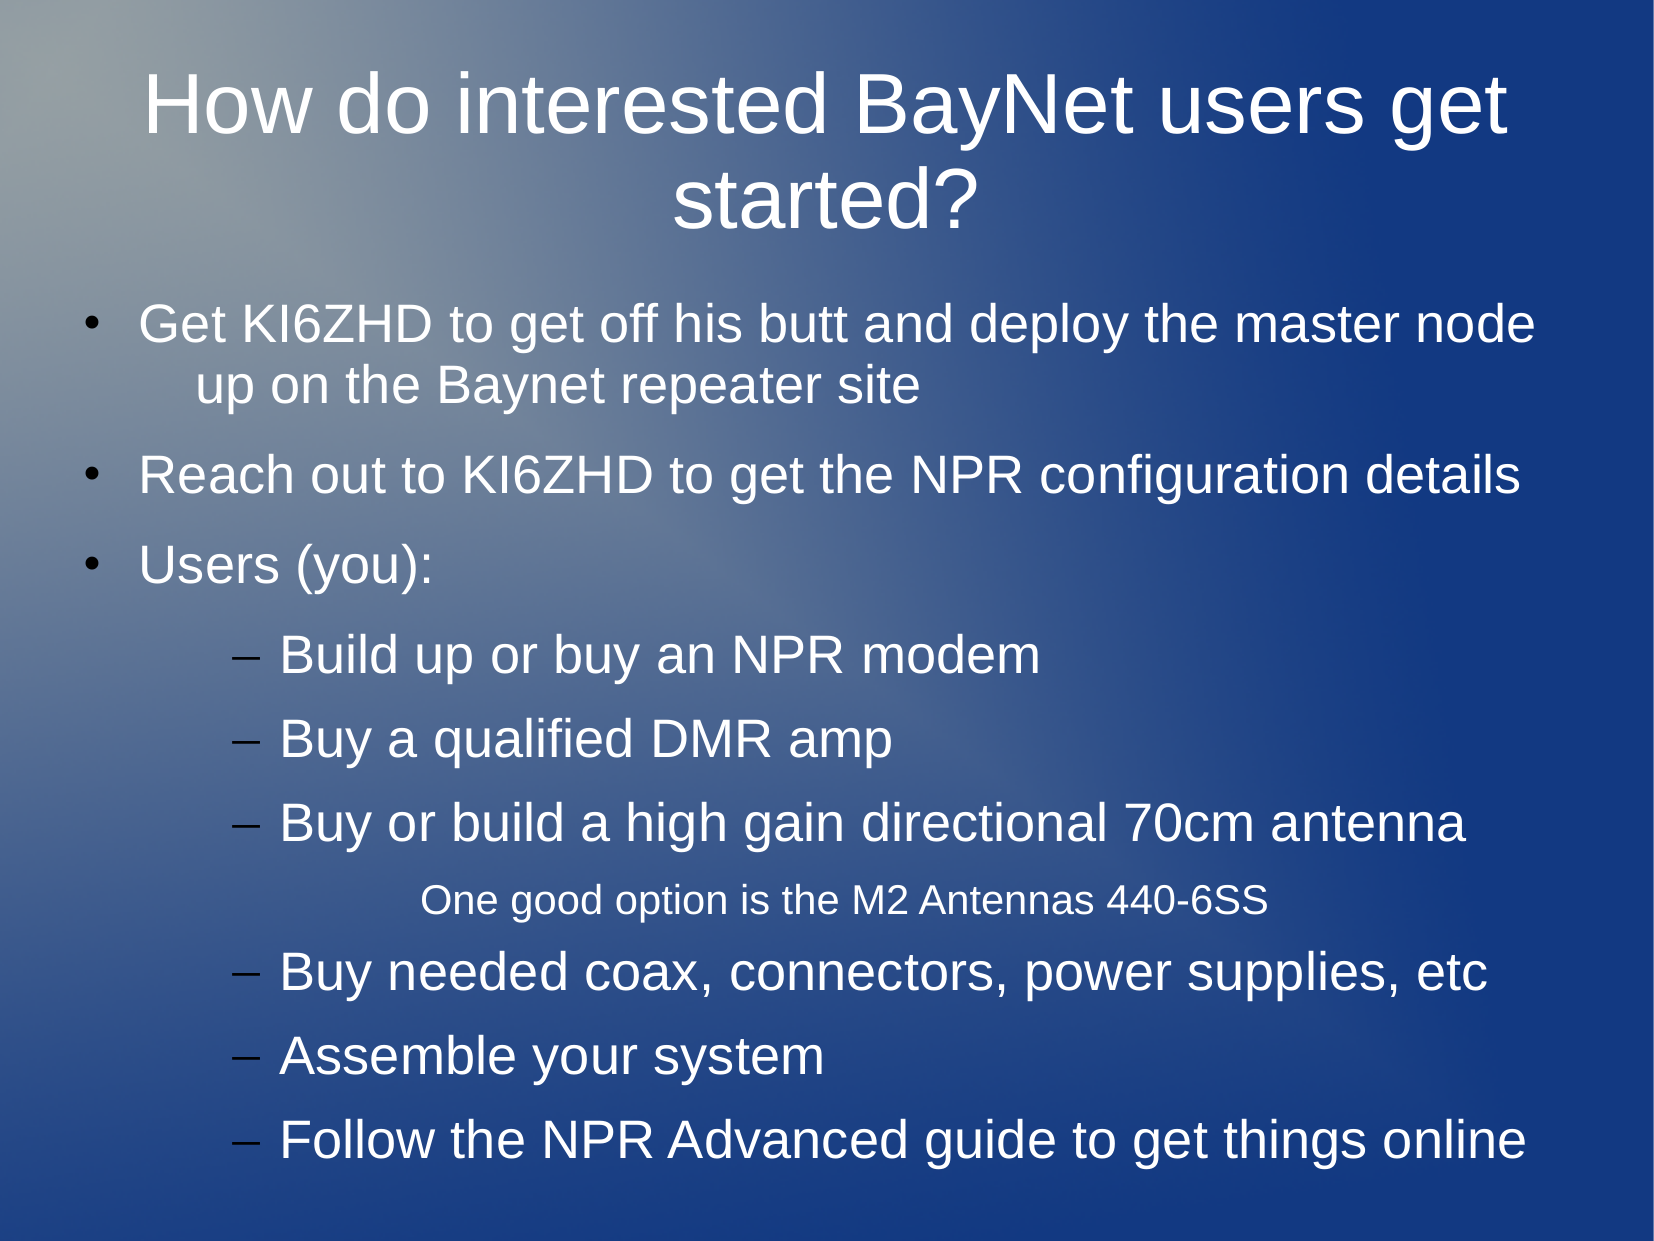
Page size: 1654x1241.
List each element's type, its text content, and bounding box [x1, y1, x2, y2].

title How do interested BayNet users get started? [82, 49, 1571, 257]
picture [0, 0, 1654, 1241]
list Get KI6ZHD to get off his butt and deploy the master node up on the Baynet repeater site Reach out to KI6ZHD to get the NPR configuration details Users (you): Build up or buy an NPR modem Buy a qualified DMR amp Buy or build a high gain directional 70cm antenna One good option is the M2 Antennas 440-6SS Buy needed coax, connectors, power supplies, etc Assemble your system Follow the NPR Advanced guide to get things online [82, 290, 1571, 1175]
